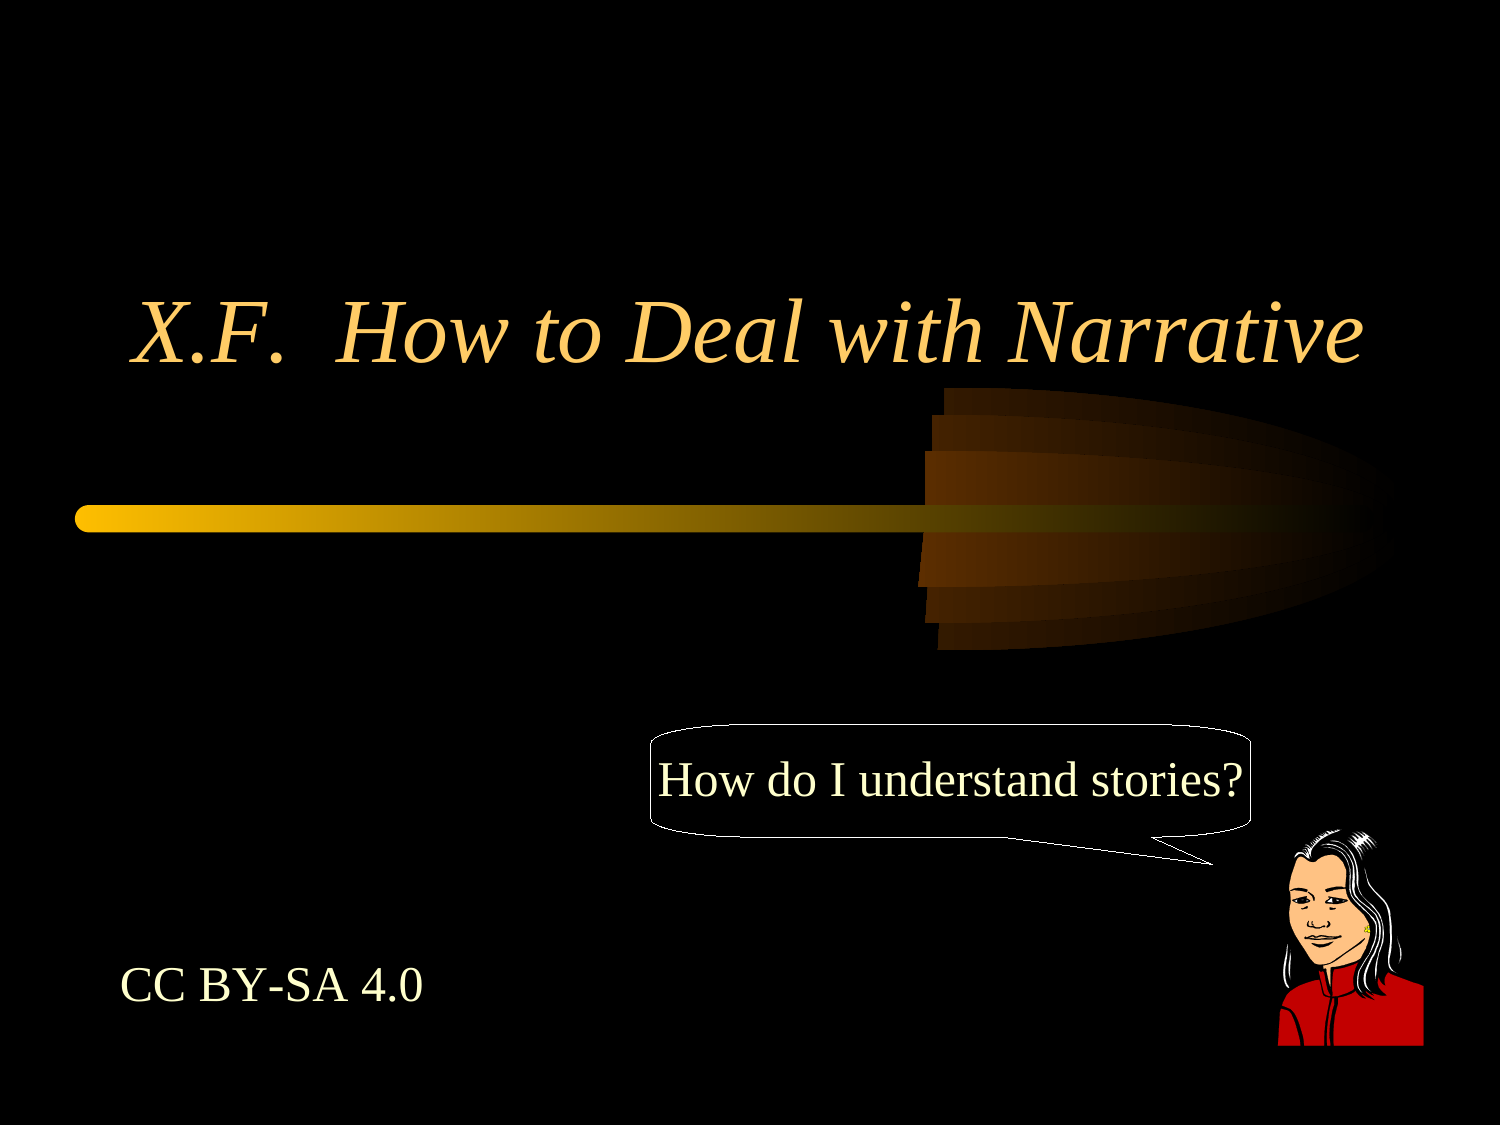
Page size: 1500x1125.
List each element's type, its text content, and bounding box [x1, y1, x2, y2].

title X.F. How to Deal with Narrative [112, 222, 1388, 441]
text_box CC BY-SA 4.0 [105, 952, 563, 1019]
picture [1275, 825, 1426, 1048]
text_box How do I understand stories? [650, 724, 1251, 865]
